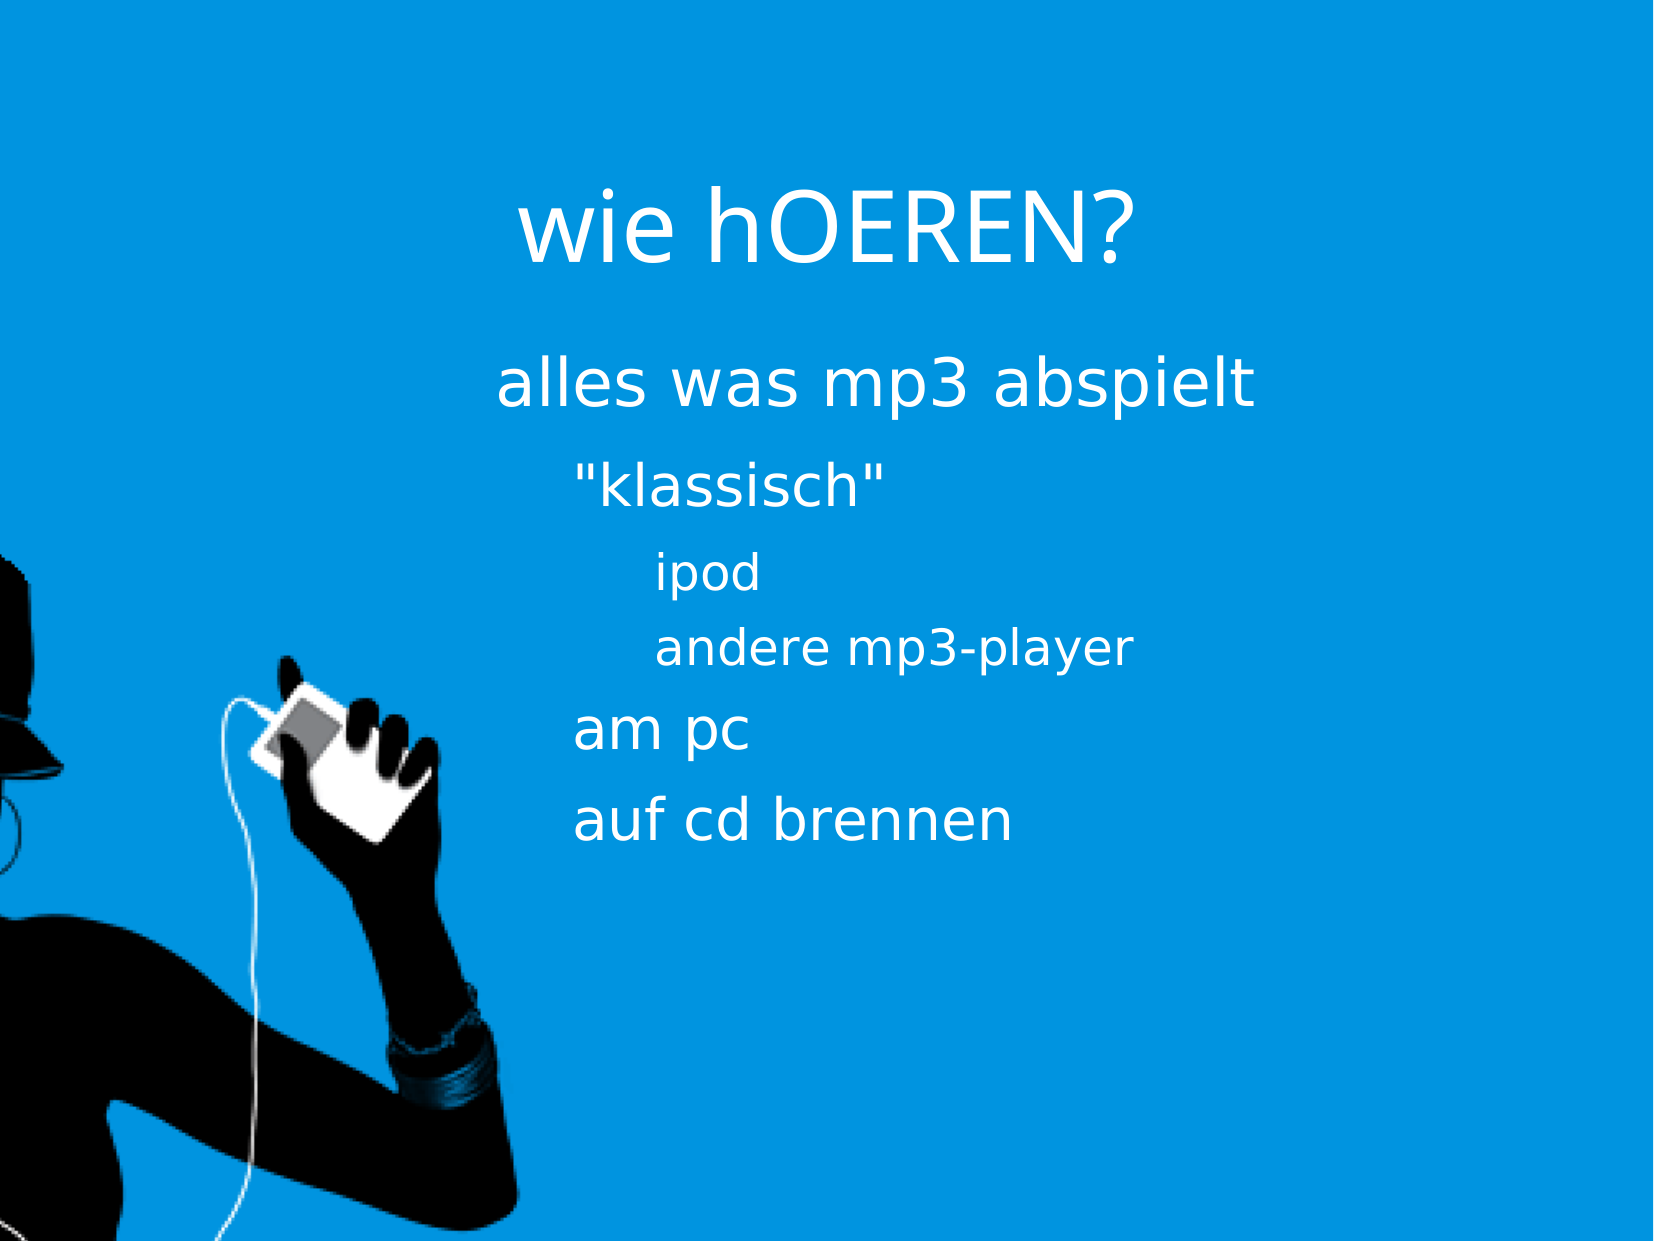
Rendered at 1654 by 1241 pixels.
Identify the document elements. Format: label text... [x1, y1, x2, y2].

picture [0, 558, 33, 720]
list alles was mp3 abspielt "klassisch" ipod andere mp3-player am pc auf cd brennen [477, 344, 1533, 1127]
title wie hOEREN? [121, 102, 1533, 344]
picture [31, 771, 59, 778]
picture [0, 719, 60, 773]
picture [0, 657, 516, 1241]
